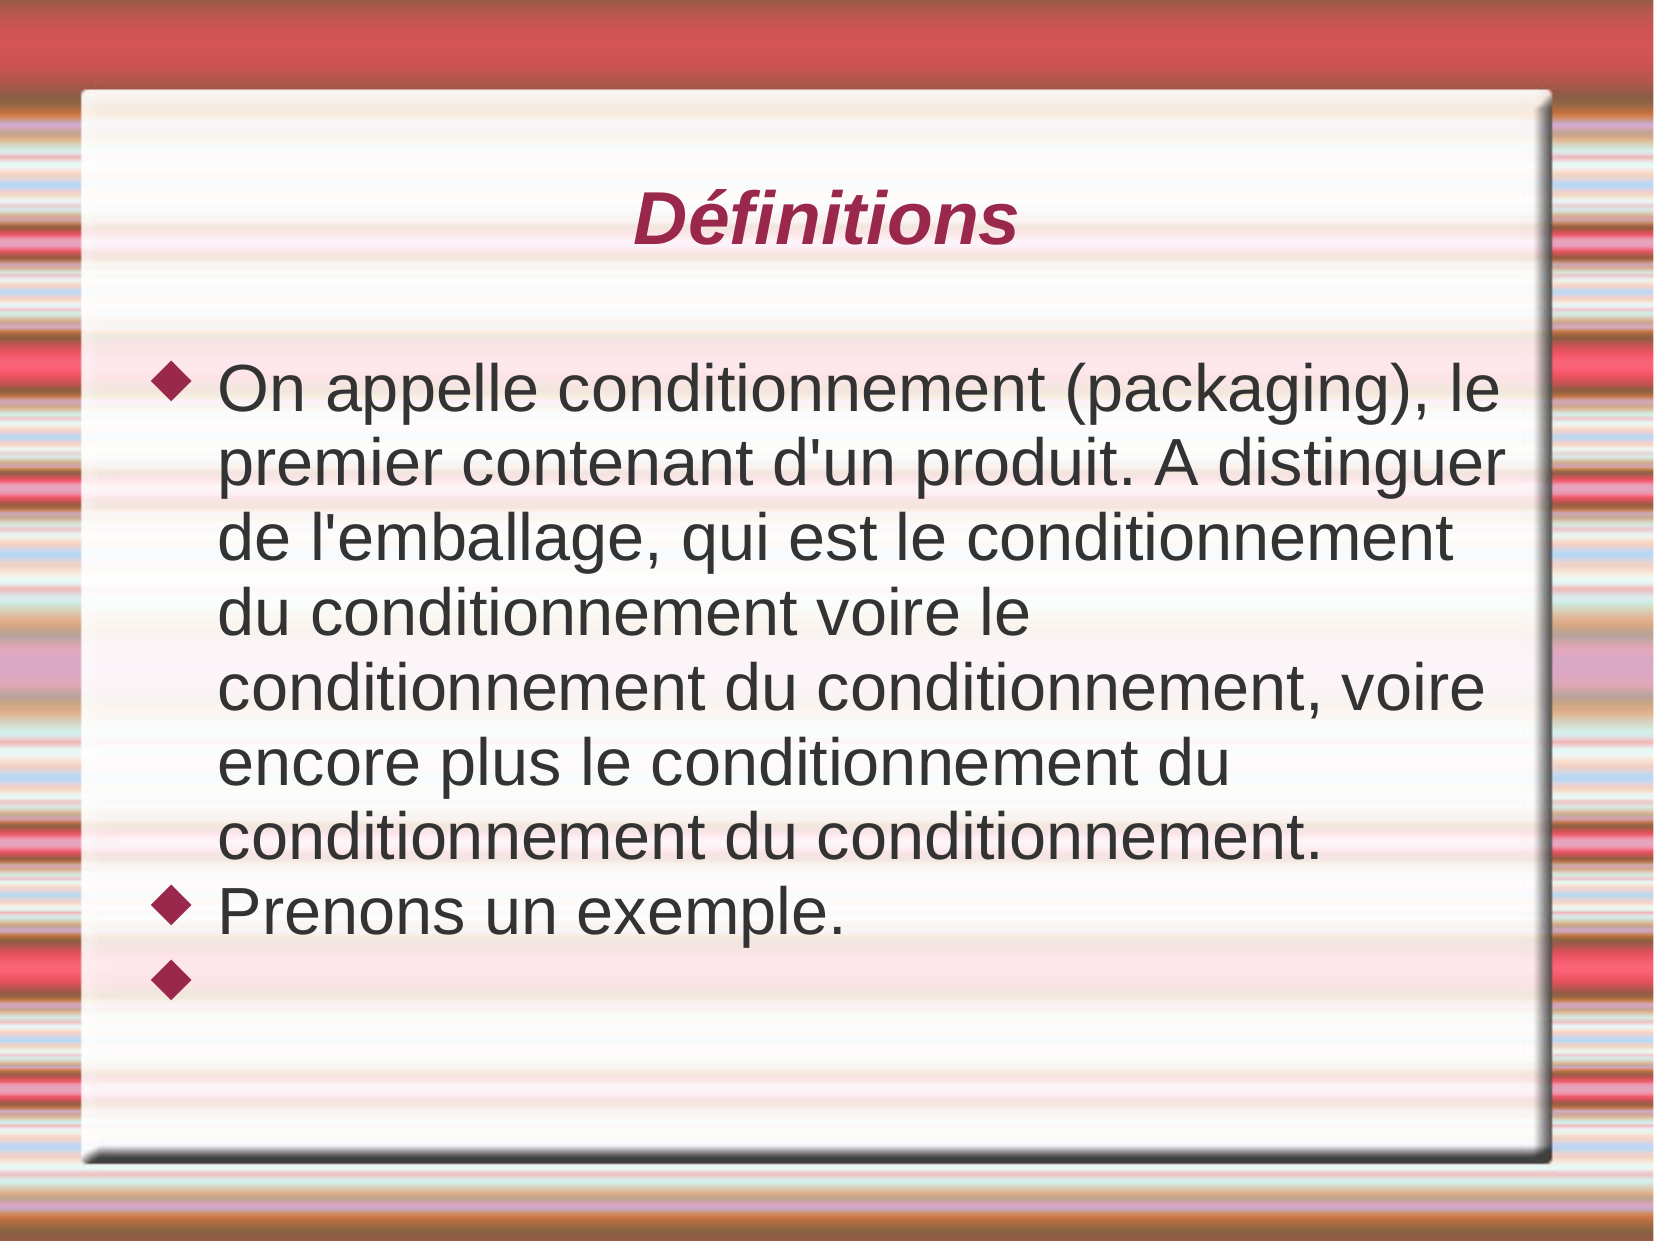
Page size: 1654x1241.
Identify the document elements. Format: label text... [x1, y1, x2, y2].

title Définitions [121, 114, 1534, 322]
picture [0, 0, 1654, 1241]
list On appelle conditionnement (packaging), le premier contenant d'un produit. A distinguer de l'emballage, qui est le conditionnement du conditionnement voire le conditionnement du conditionnement, voire encore plus le conditionnement du conditionnement du conditionnement. Prenons un exemple. [134, 350, 1516, 1132]
